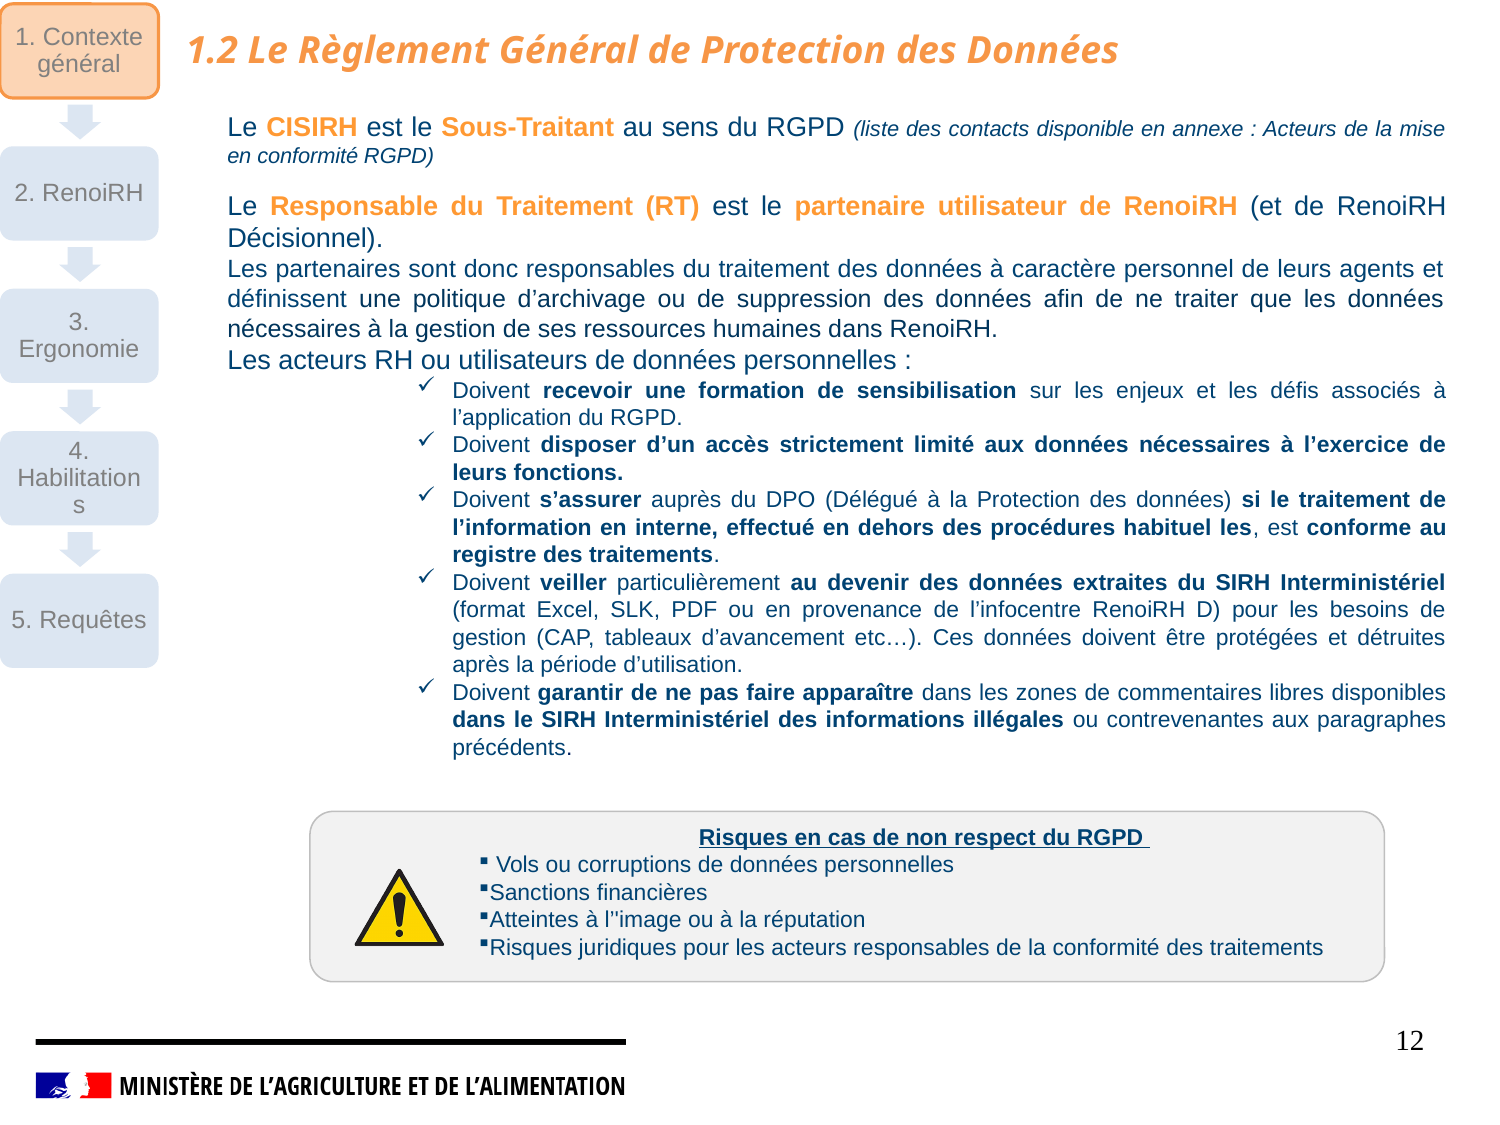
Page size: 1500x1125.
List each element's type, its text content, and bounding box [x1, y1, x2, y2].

text_box Risques en cas de non respect du RGPD Vols ou corruptions de données personnelles Sanctions financières Atteintes à l’'image ou à la réputation Risques juridiques pour les acteurs responsables de la conformité des traitements [464, 815, 1385, 984]
text_box 1. Contexte général [0, 3, 159, 99]
text_box [59, 532, 102, 567]
text_box 1.2 Le Règlement Général de Protection des Données [171, 18, 1482, 125]
text_box [59, 247, 102, 282]
text_box [59, 104, 102, 140]
text_box 5. Requêtes [0, 573, 159, 668]
text_box 4. Habilitations [0, 431, 159, 526]
text_box Le CISIRH est le Sous-Traitant au sens du RGPD (liste des contacts disponible en annexe : Acteurs de la mise en conformité RGPD) Le Responsable du Traitement (RT) est le partenaire utilisateur de RenoiRH (et de RenoiRH Décisionnel). Les partenaires sont donc responsables du traitement des données à caractère personnel de leurs agents et définissent une politique d’archivage ou de suppression des données afin de ne traiter que les données nécessaires à la gestion de ses ressources humaines dans RenoiRH. Les acteurs RH ou utilisateurs de données personnelles : Doivent recevoir une formation de sensibilisation sur les enjeux et les défis associés à l’application du RGPD. Doivent disposer d’un accès strictement limité aux données nécessaires à l’exercice de leurs fonctions. Doivent s’assurer auprès du DPO (Délégué à la Protection des données) si le traitement de l’information en interne, effectué en dehors des procédures habituel les, est conforme au registre des traitements. Doivent veiller particulièrement au devenir des données extraites du SIRH Interministériel (format Excel, SLK, PDF ou en provenance de l’infocentre RenoiRH D) pour les besoins de gestion (CAP, tableaux d’avancement etc…). Ces données doivent être protégées et détruites après la période d’utilisation. Doivent garantir de ne pas faire apparaître dans les zones de commentaires libres disponibles dans le SIRH Interministériel des informations illégales ou contrevenantes aux paragraphes précédents. [212, 101, 1459, 839]
text_box [309, 811, 1374, 982]
text_box [59, 389, 102, 425]
picture [35, 1039, 626, 1099]
text_box 3. Ergonomie [0, 288, 159, 383]
picture [351, 860, 445, 949]
text_box 2. RenoiRH [0, 146, 159, 241]
